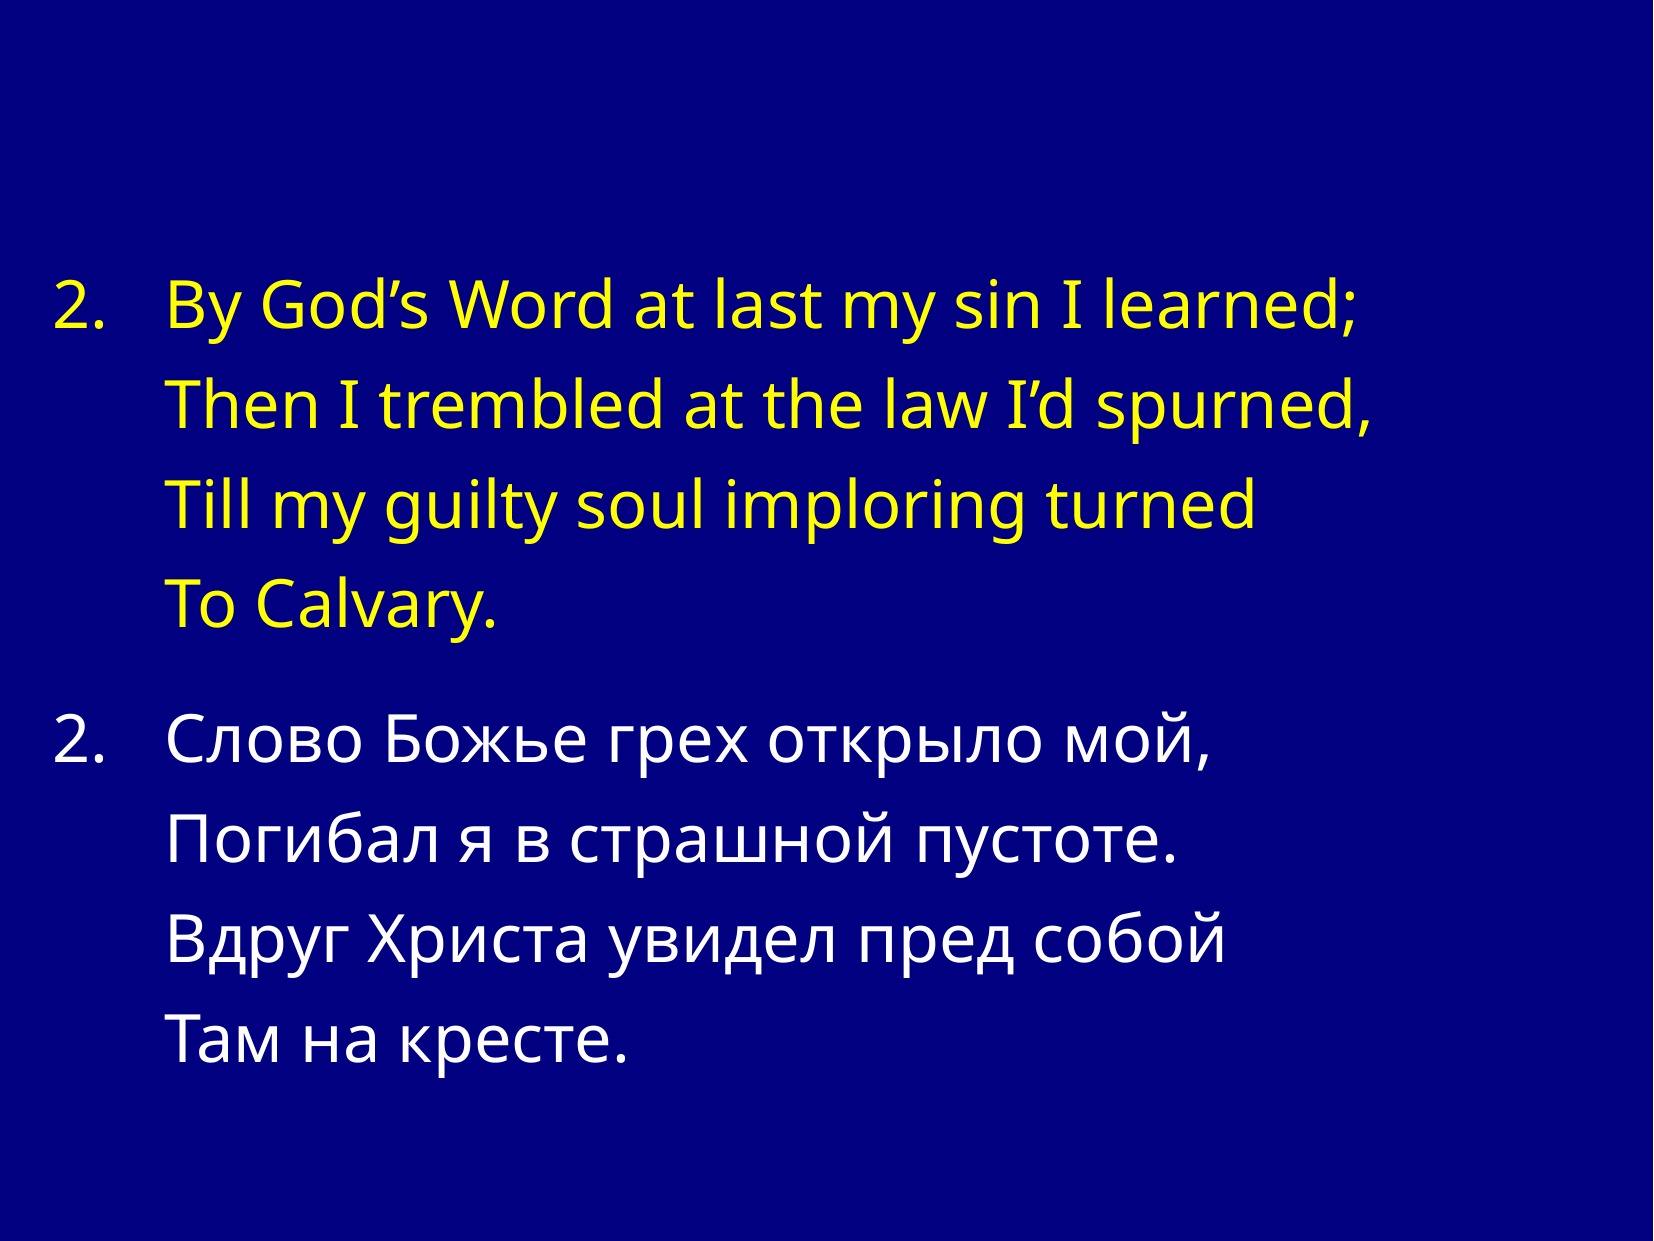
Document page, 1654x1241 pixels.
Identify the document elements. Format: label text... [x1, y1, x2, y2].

text_box 2. By God’s Word at last my sin I learned; Then I trembled at the law I’d spurned, Till my guilty soul imploring turned To Calvary. [37, 150, 1576, 638]
text_box 2. Слово Божье грех открыло мой, Погибал я в страшной пустоте. Вдруг Христа увидел пред собой Там на кресте. [37, 675, 1576, 1163]
